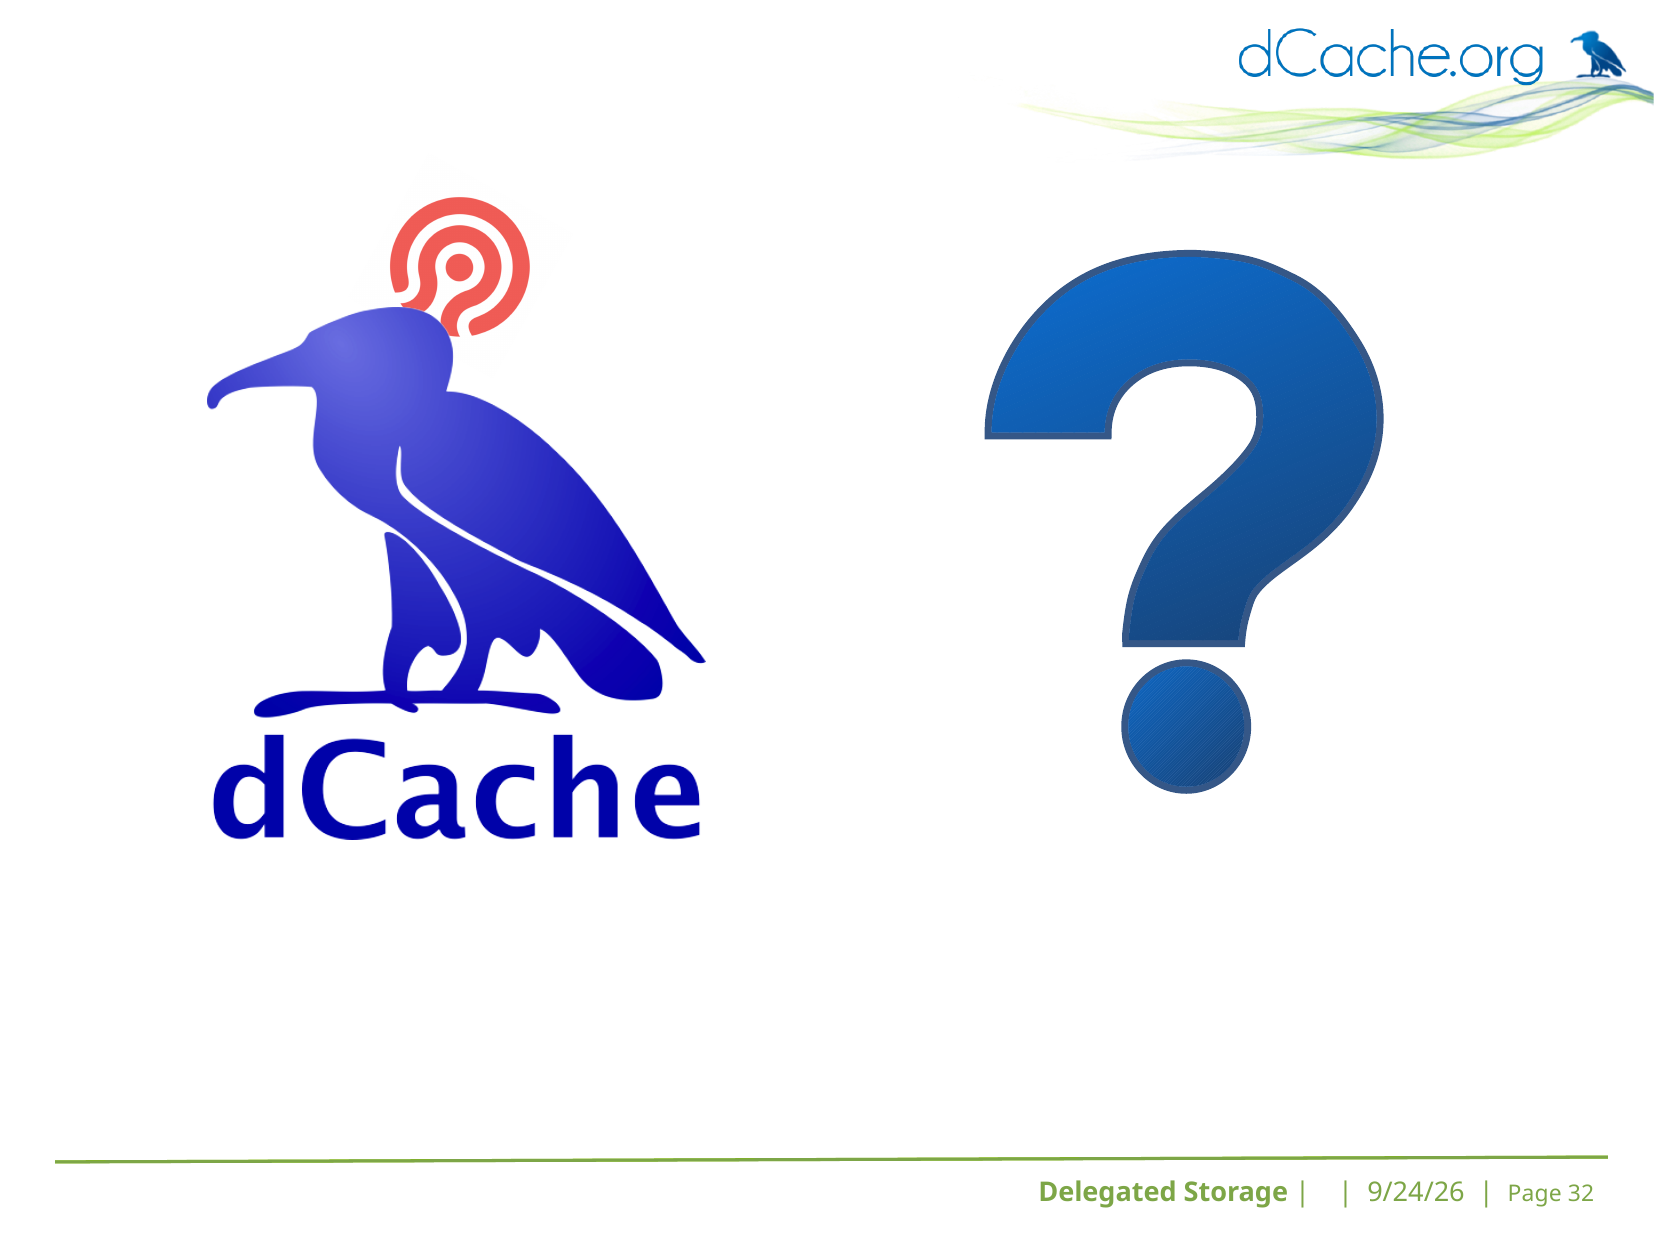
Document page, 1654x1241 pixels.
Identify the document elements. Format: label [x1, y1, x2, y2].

picture [825, 16, 1654, 898]
picture [207, 153, 706, 841]
